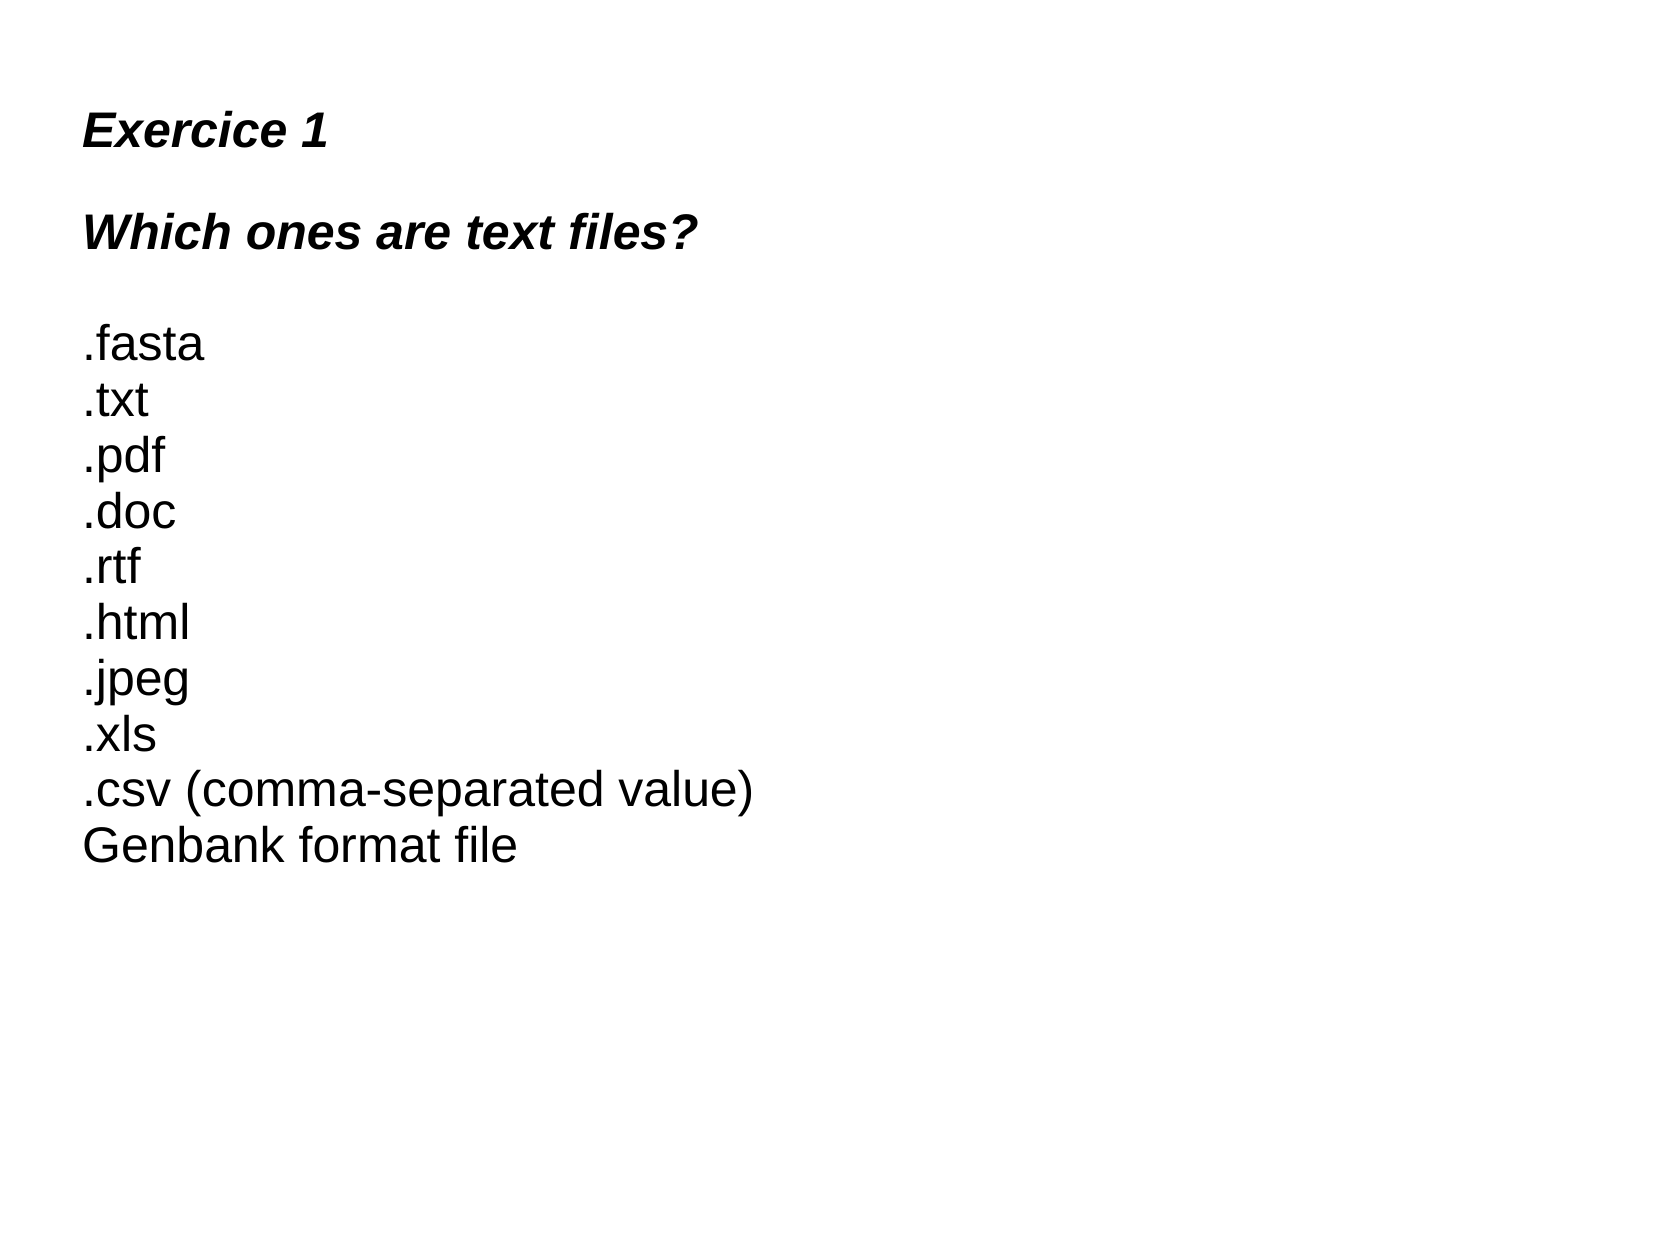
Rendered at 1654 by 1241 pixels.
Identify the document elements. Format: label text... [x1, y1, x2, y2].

text_box Exercice 1 Which ones are text files? .fasta .txt .pdf .doc .rtf .html .jpeg .xls .csv (comma-separated value) Genbank format file [67, 94, 1329, 881]
